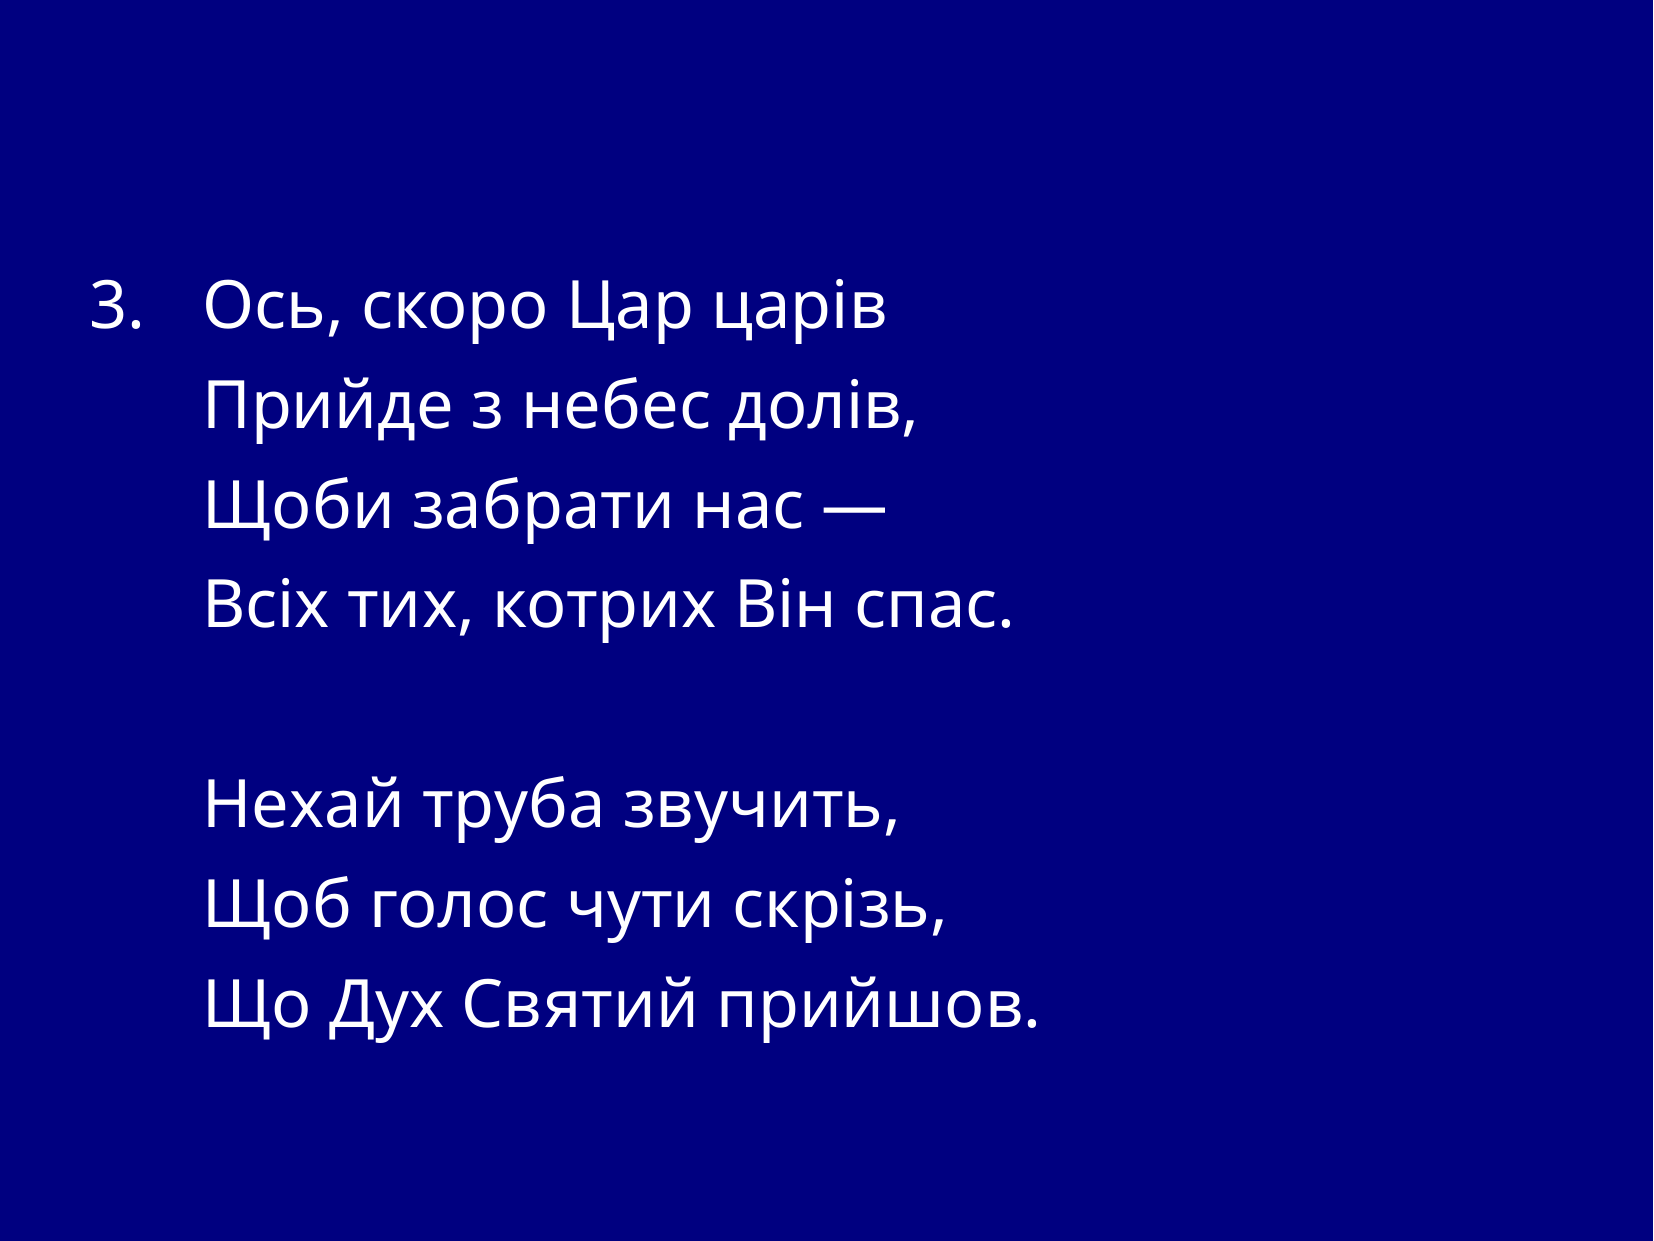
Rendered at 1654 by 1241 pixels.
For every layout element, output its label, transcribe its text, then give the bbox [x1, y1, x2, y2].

text_box 3. Ось, скоро Цар царів Прийде з небес долів, Щоби забрати нас ― Всіх тих, котрих Він спас. Нехай труба звучить, Щоб голос чути скрізь, Що Дух Святий прийшов. [75, 150, 1576, 1163]
